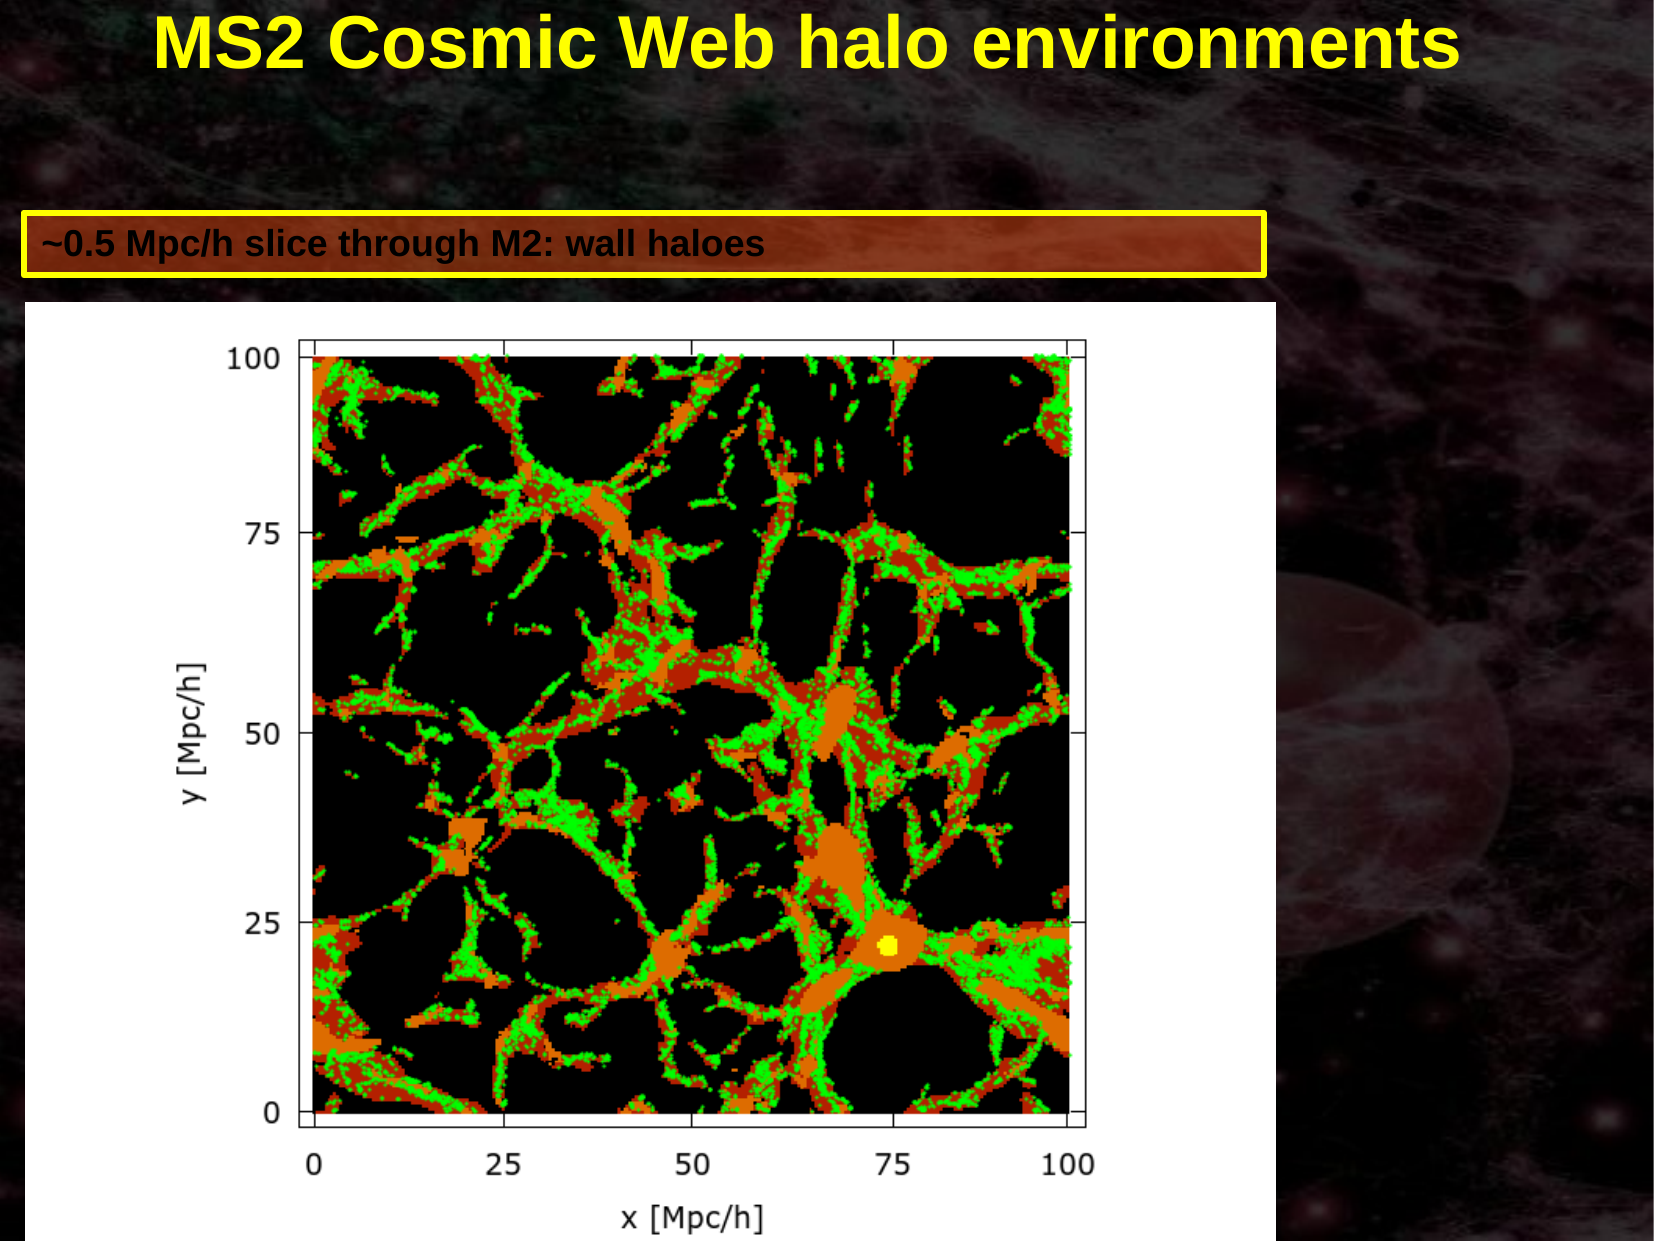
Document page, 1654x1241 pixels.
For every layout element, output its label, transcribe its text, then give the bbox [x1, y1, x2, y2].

text_box ~0.5 Mpc/h slice through M2: wall haloes [23, 212, 1264, 276]
title MS2 Cosmic Web halo environments [118, 0, 1498, 85]
picture [0, 0, 1654, 1241]
